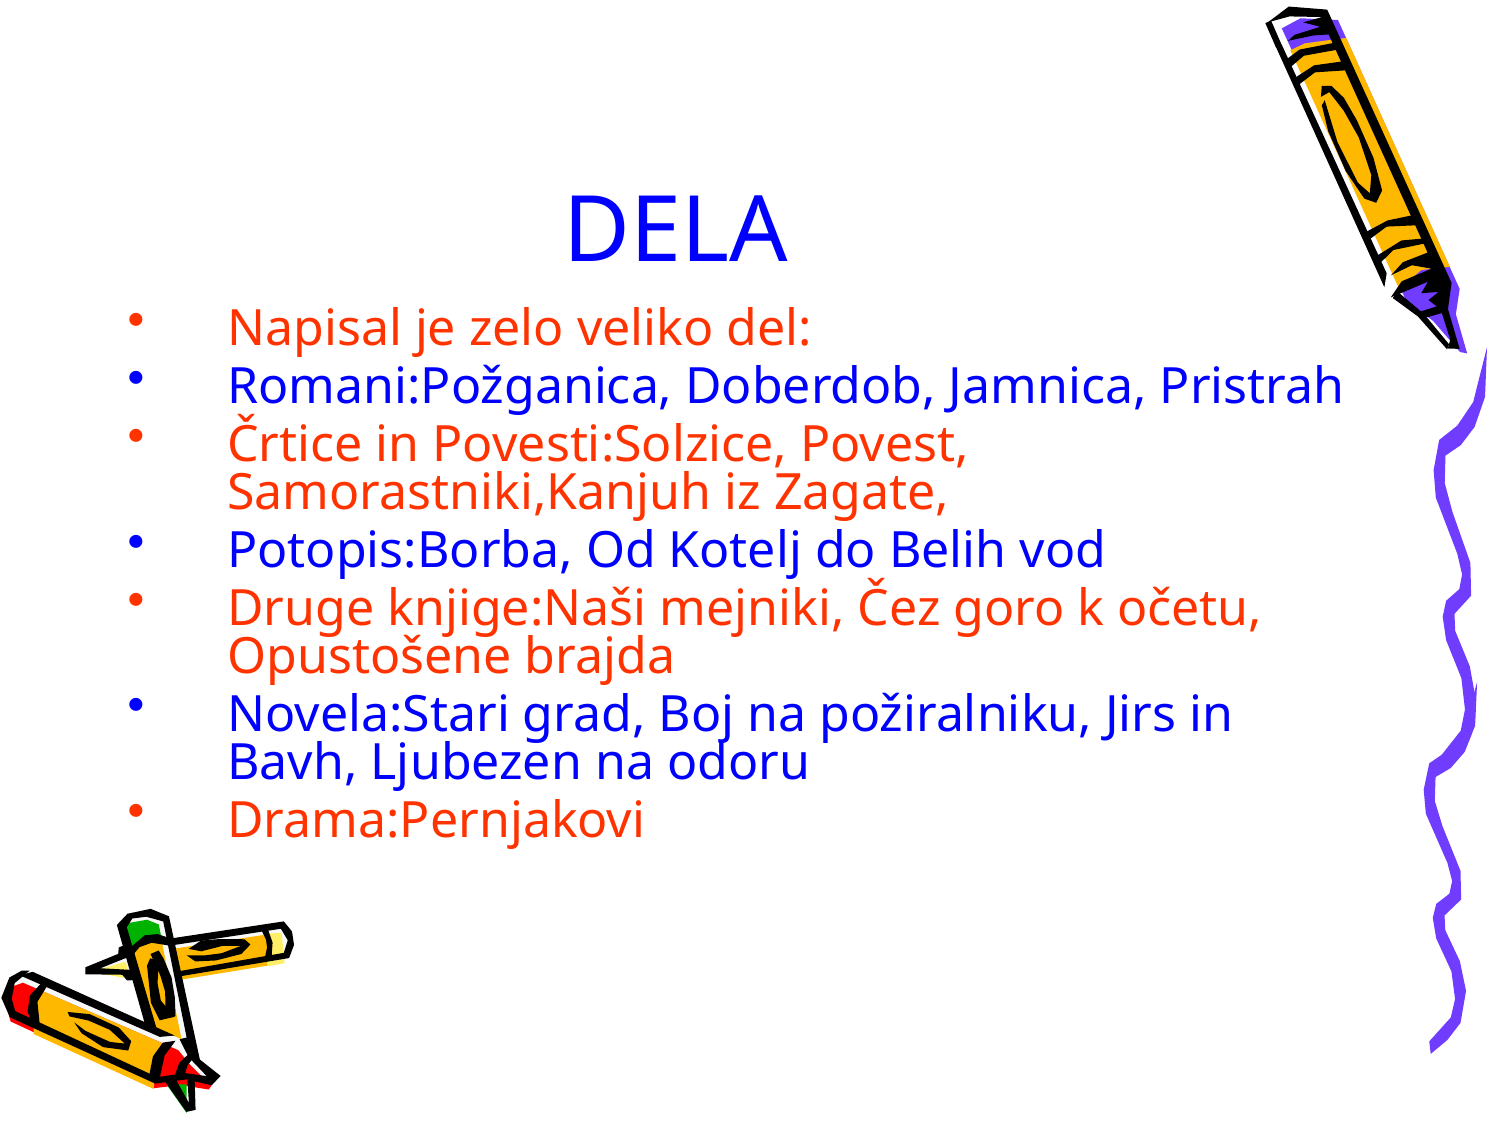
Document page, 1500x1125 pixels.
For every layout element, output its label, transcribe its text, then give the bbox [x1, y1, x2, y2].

list Napisal je zelo veliko del: Romani:Požganica, Doberdob, Jamnica, Pristrah Črtice in Povesti:Solzice, Povest, Samorastniki,Kanjuh iz Zagate, Potopis:Borba, Od Kotelj do Belih vod Druge knjige:Naši mejniki, Čez goro k očetu, Opustošene brajda Novela:Stari grad, Boj na požiralniku, Jirs in Bavh, Ljubezen na odoru Drama:Pernjakovi [112, 299, 1375, 900]
title DELA [112, 24, 1240, 288]
